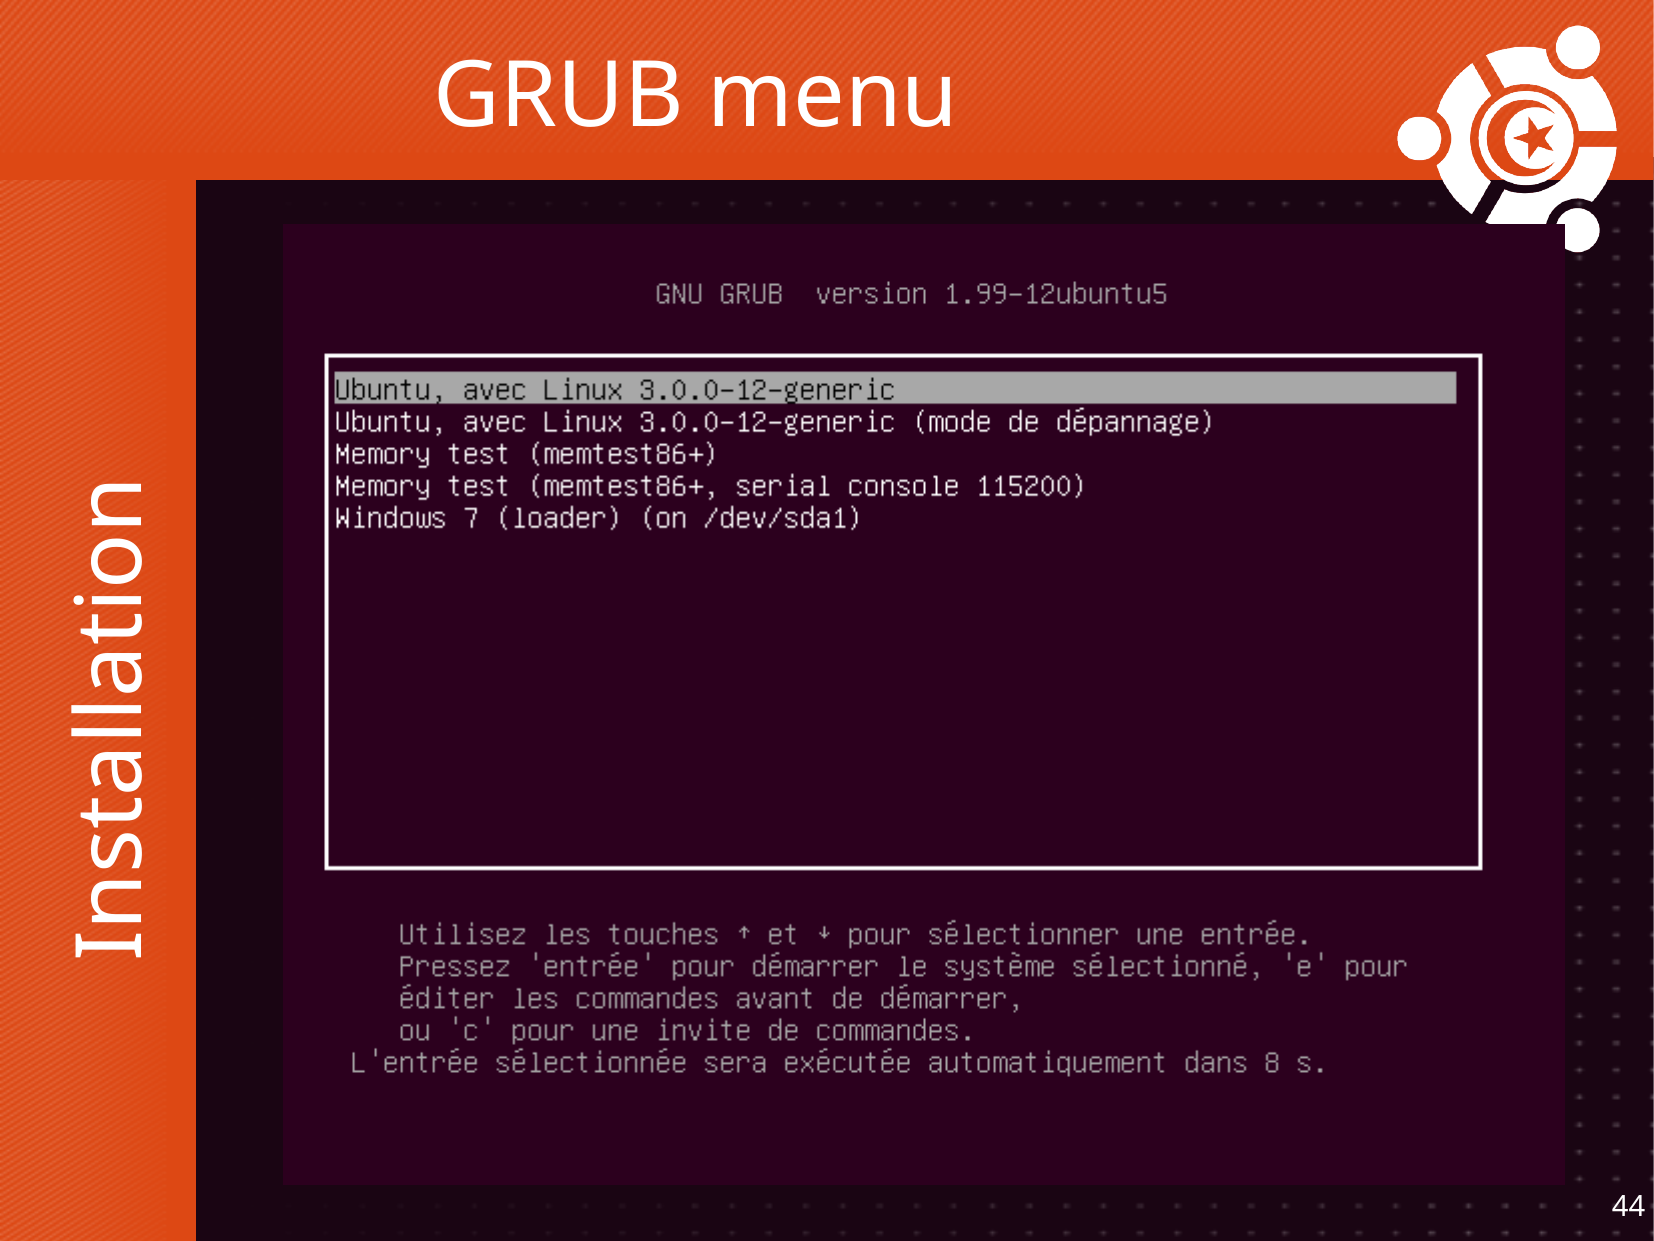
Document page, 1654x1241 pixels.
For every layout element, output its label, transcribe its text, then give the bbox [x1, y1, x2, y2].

picture [0, 0, 1654, 1241]
title Installation [17, 210, 196, 1229]
title GRUB menu [0, 2, 1394, 181]
